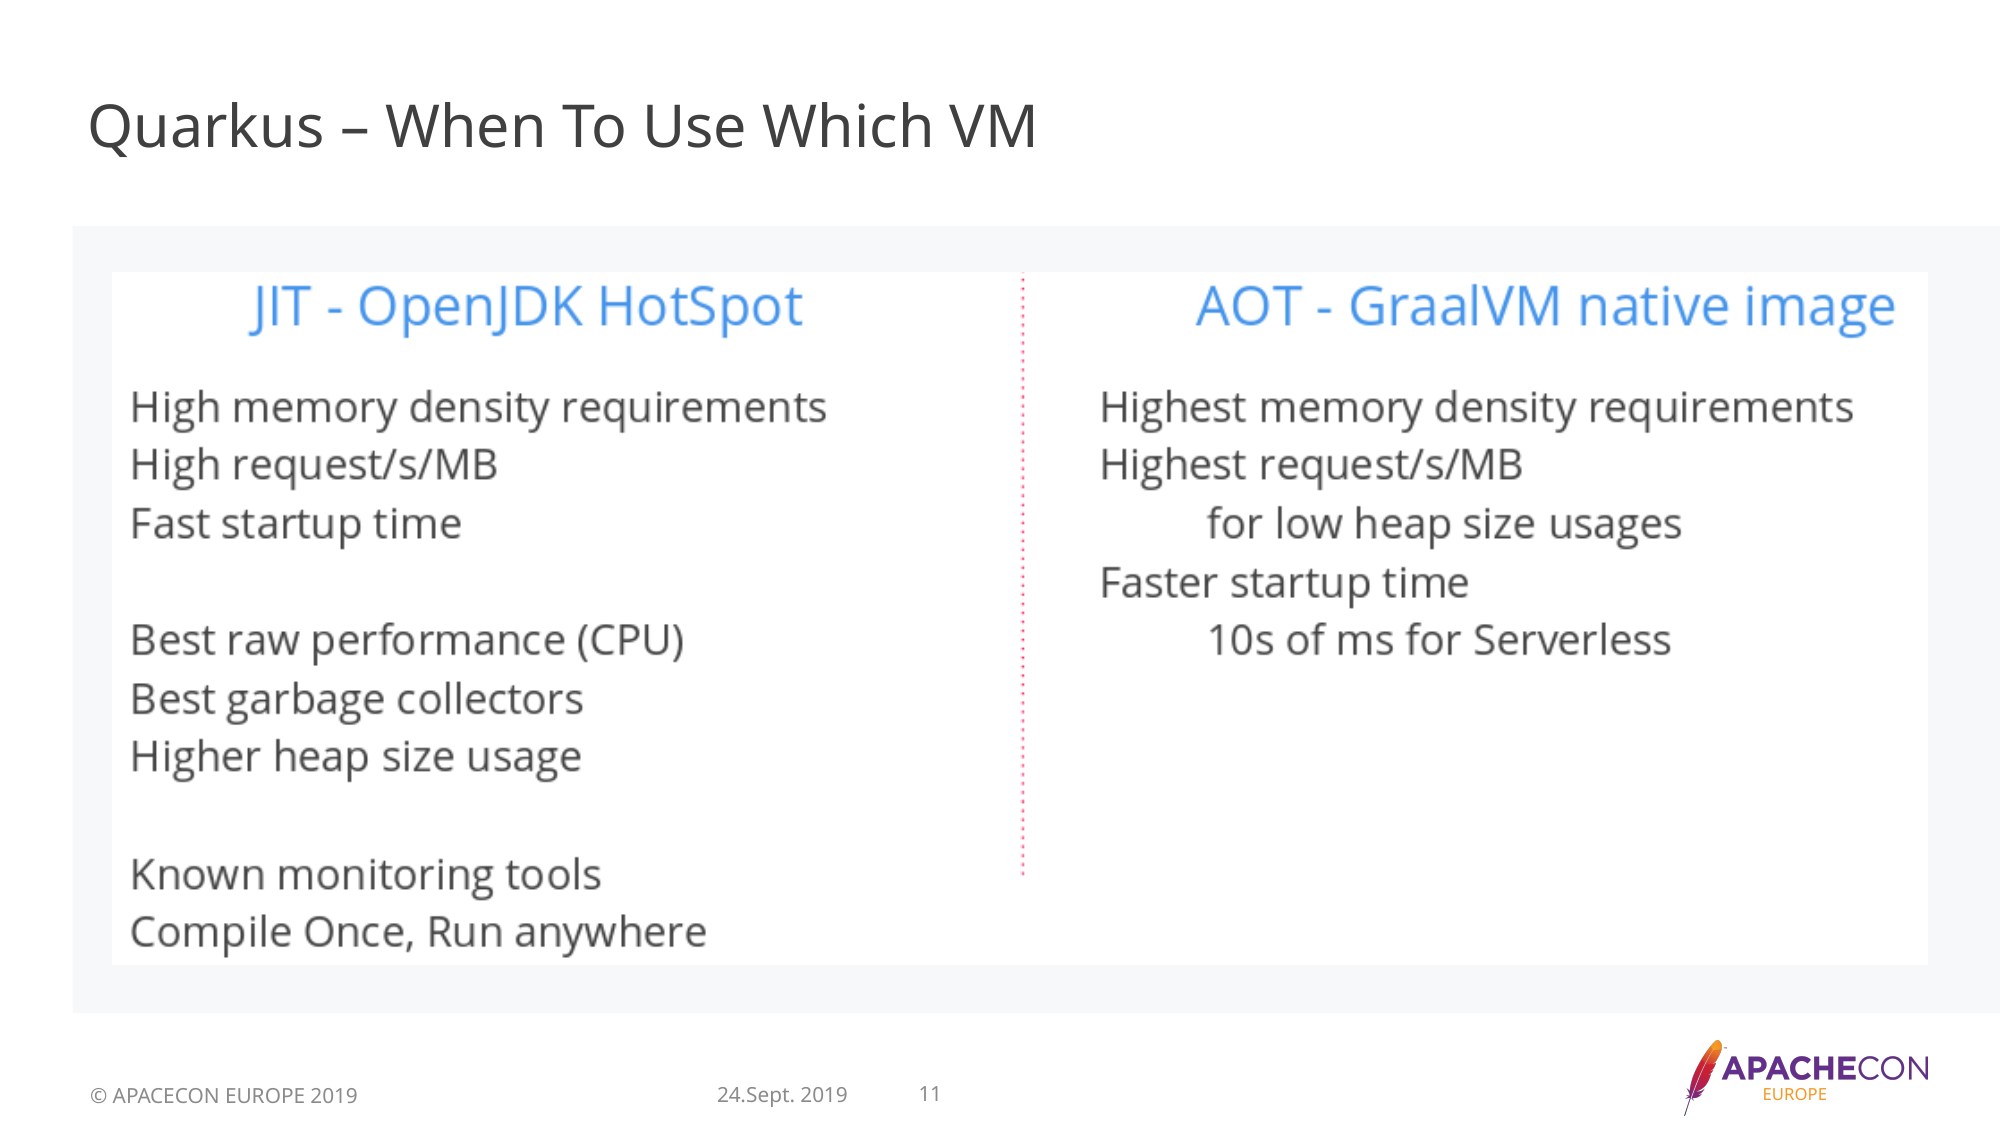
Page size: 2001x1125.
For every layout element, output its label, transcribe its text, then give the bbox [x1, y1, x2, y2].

picture [112, 272, 1928, 965]
slide_number <number> [878, 1065, 957, 1124]
picture [1684, 1040, 1928, 1116]
footer © APACECON EUROPE 2019 [74, 1065, 686, 1125]
slide_number 24.Sept. 2019 [693, 1065, 871, 1124]
title Quarkus – When To Use Which VM [72, 80, 1928, 167]
